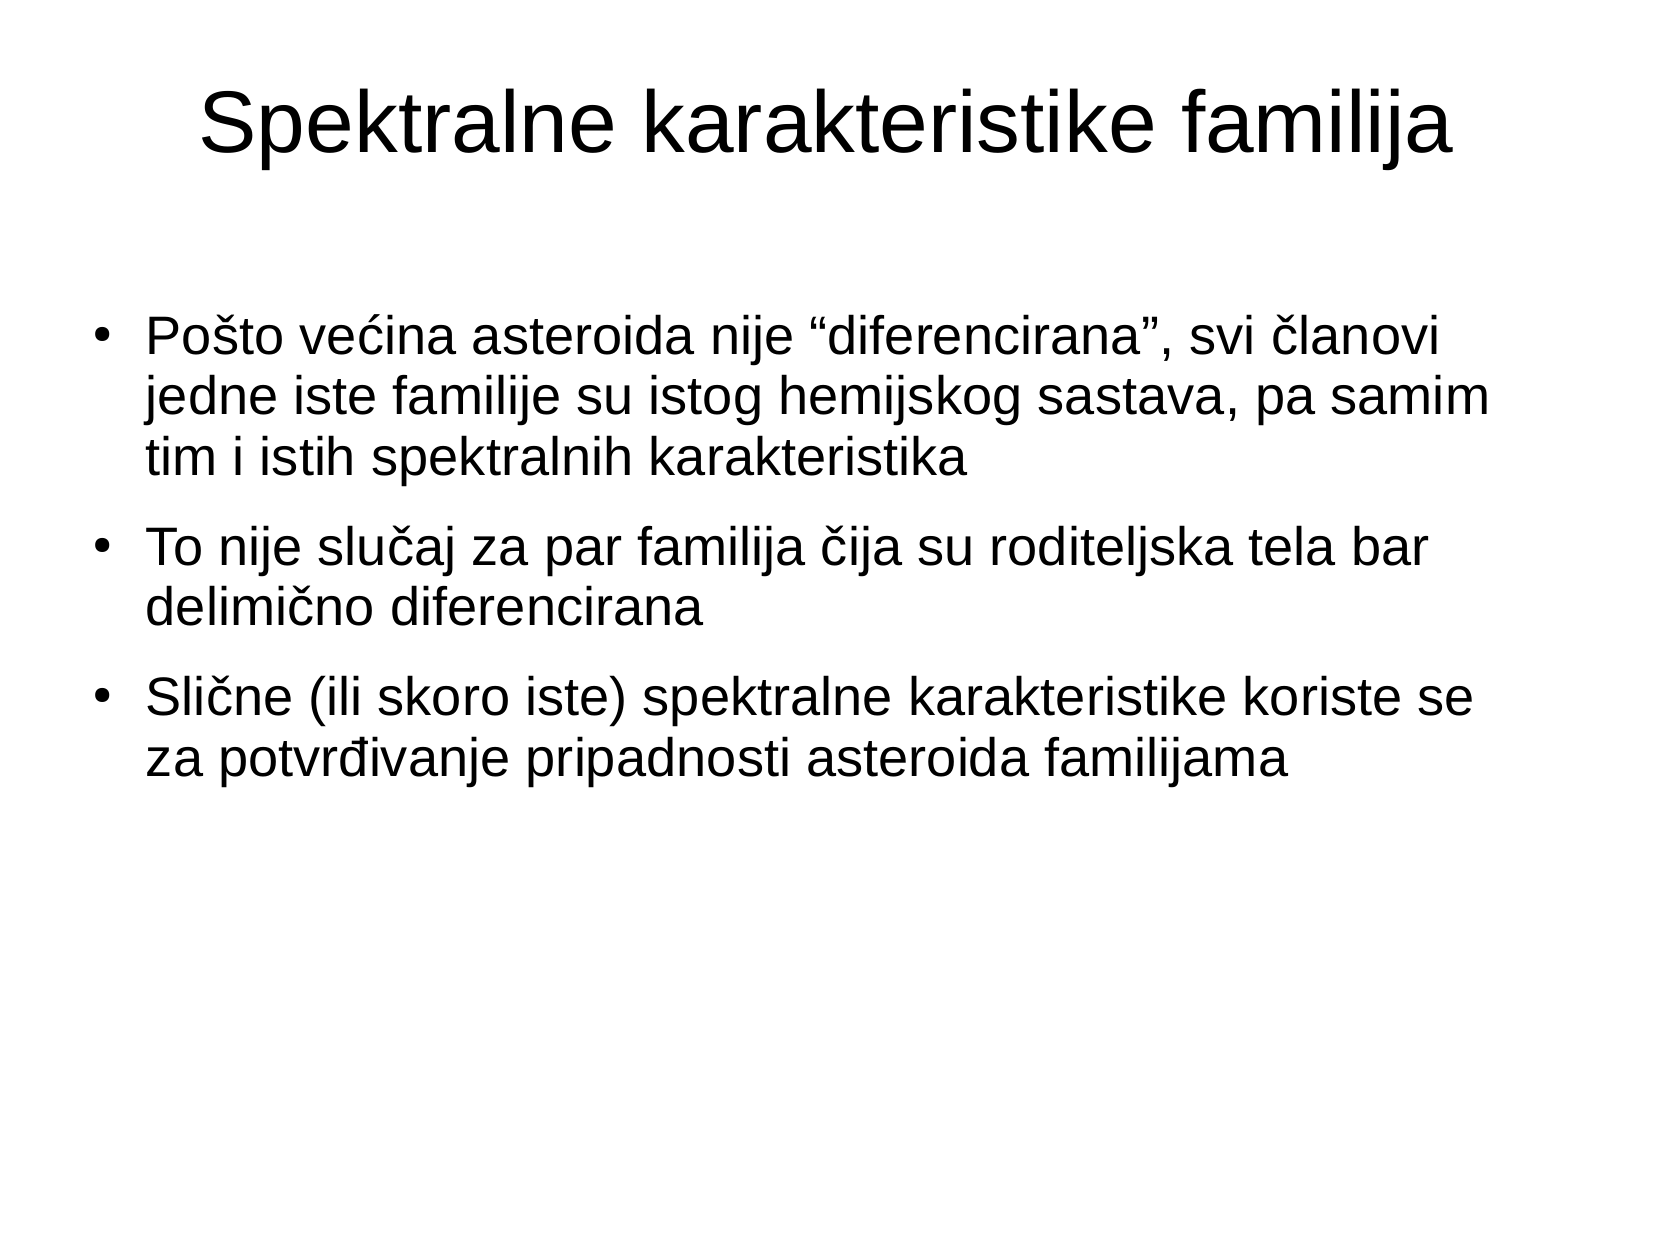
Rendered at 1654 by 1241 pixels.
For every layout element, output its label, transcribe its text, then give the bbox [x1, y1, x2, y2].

list Pošto većina asteroida nije “diferencirana”, svi članovi jedne iste familije su istog hemijskog sastava, pa samim tim i istih spektralnih karakteristika To nije slučaj za par familija čija su roditeljska tela bar delimično diferencirana Slične (ili skoro iste) spektralne karakteristike koriste se za potvrđivanje pripadnosti asteroida familijama [75, 305, 1531, 871]
title Spektralne karakteristike familija [82, 49, 1571, 196]
